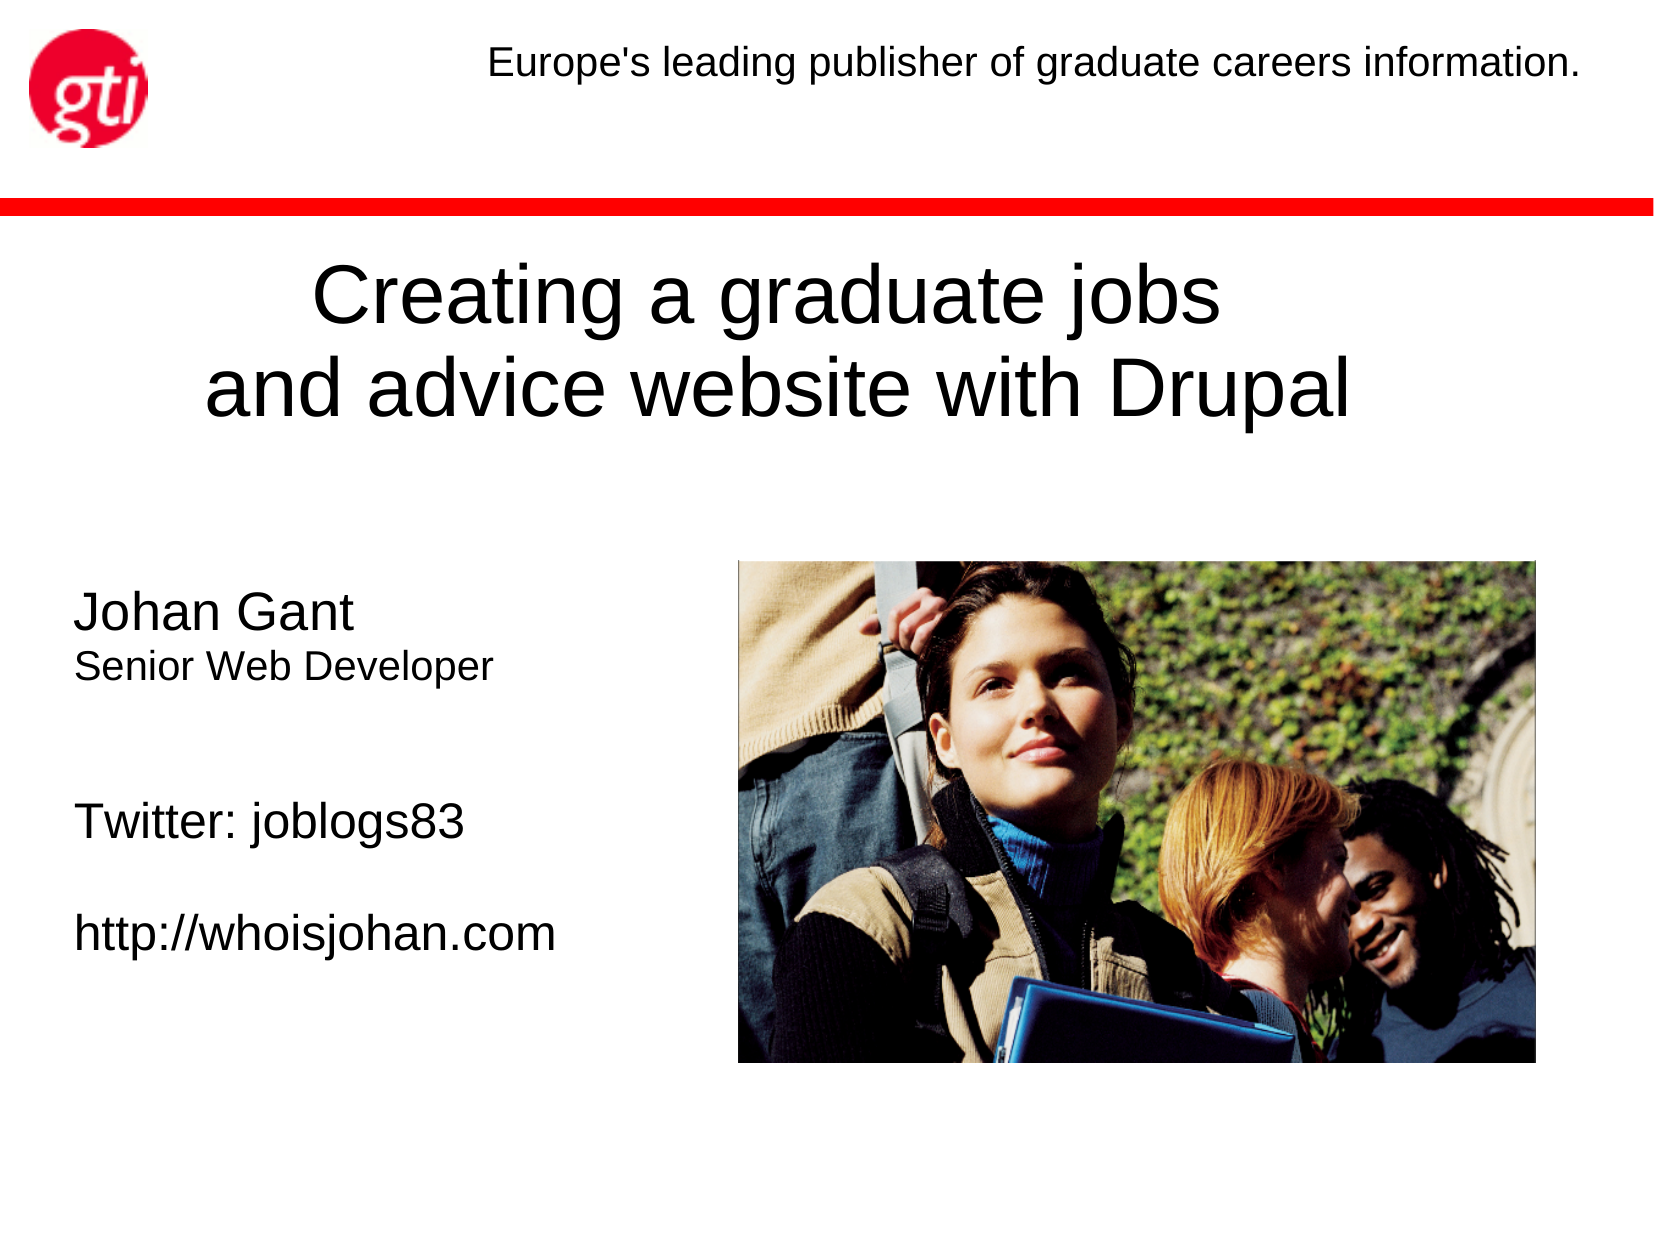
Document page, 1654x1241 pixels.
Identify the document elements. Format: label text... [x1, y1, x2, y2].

text_box Europe's leading publisher of graduate careers information. [472, 29, 1597, 91]
picture [29, 29, 148, 148]
text_box Twitter: joblogs83 http://whoisjohan.com [58, 783, 614, 1004]
text_box Creating a graduate jobs and advice website with Drupal [147, 236, 1411, 615]
text_box Johan Gant Senior Web Developer [58, 571, 664, 768]
picture [738, 560, 1536, 1063]
